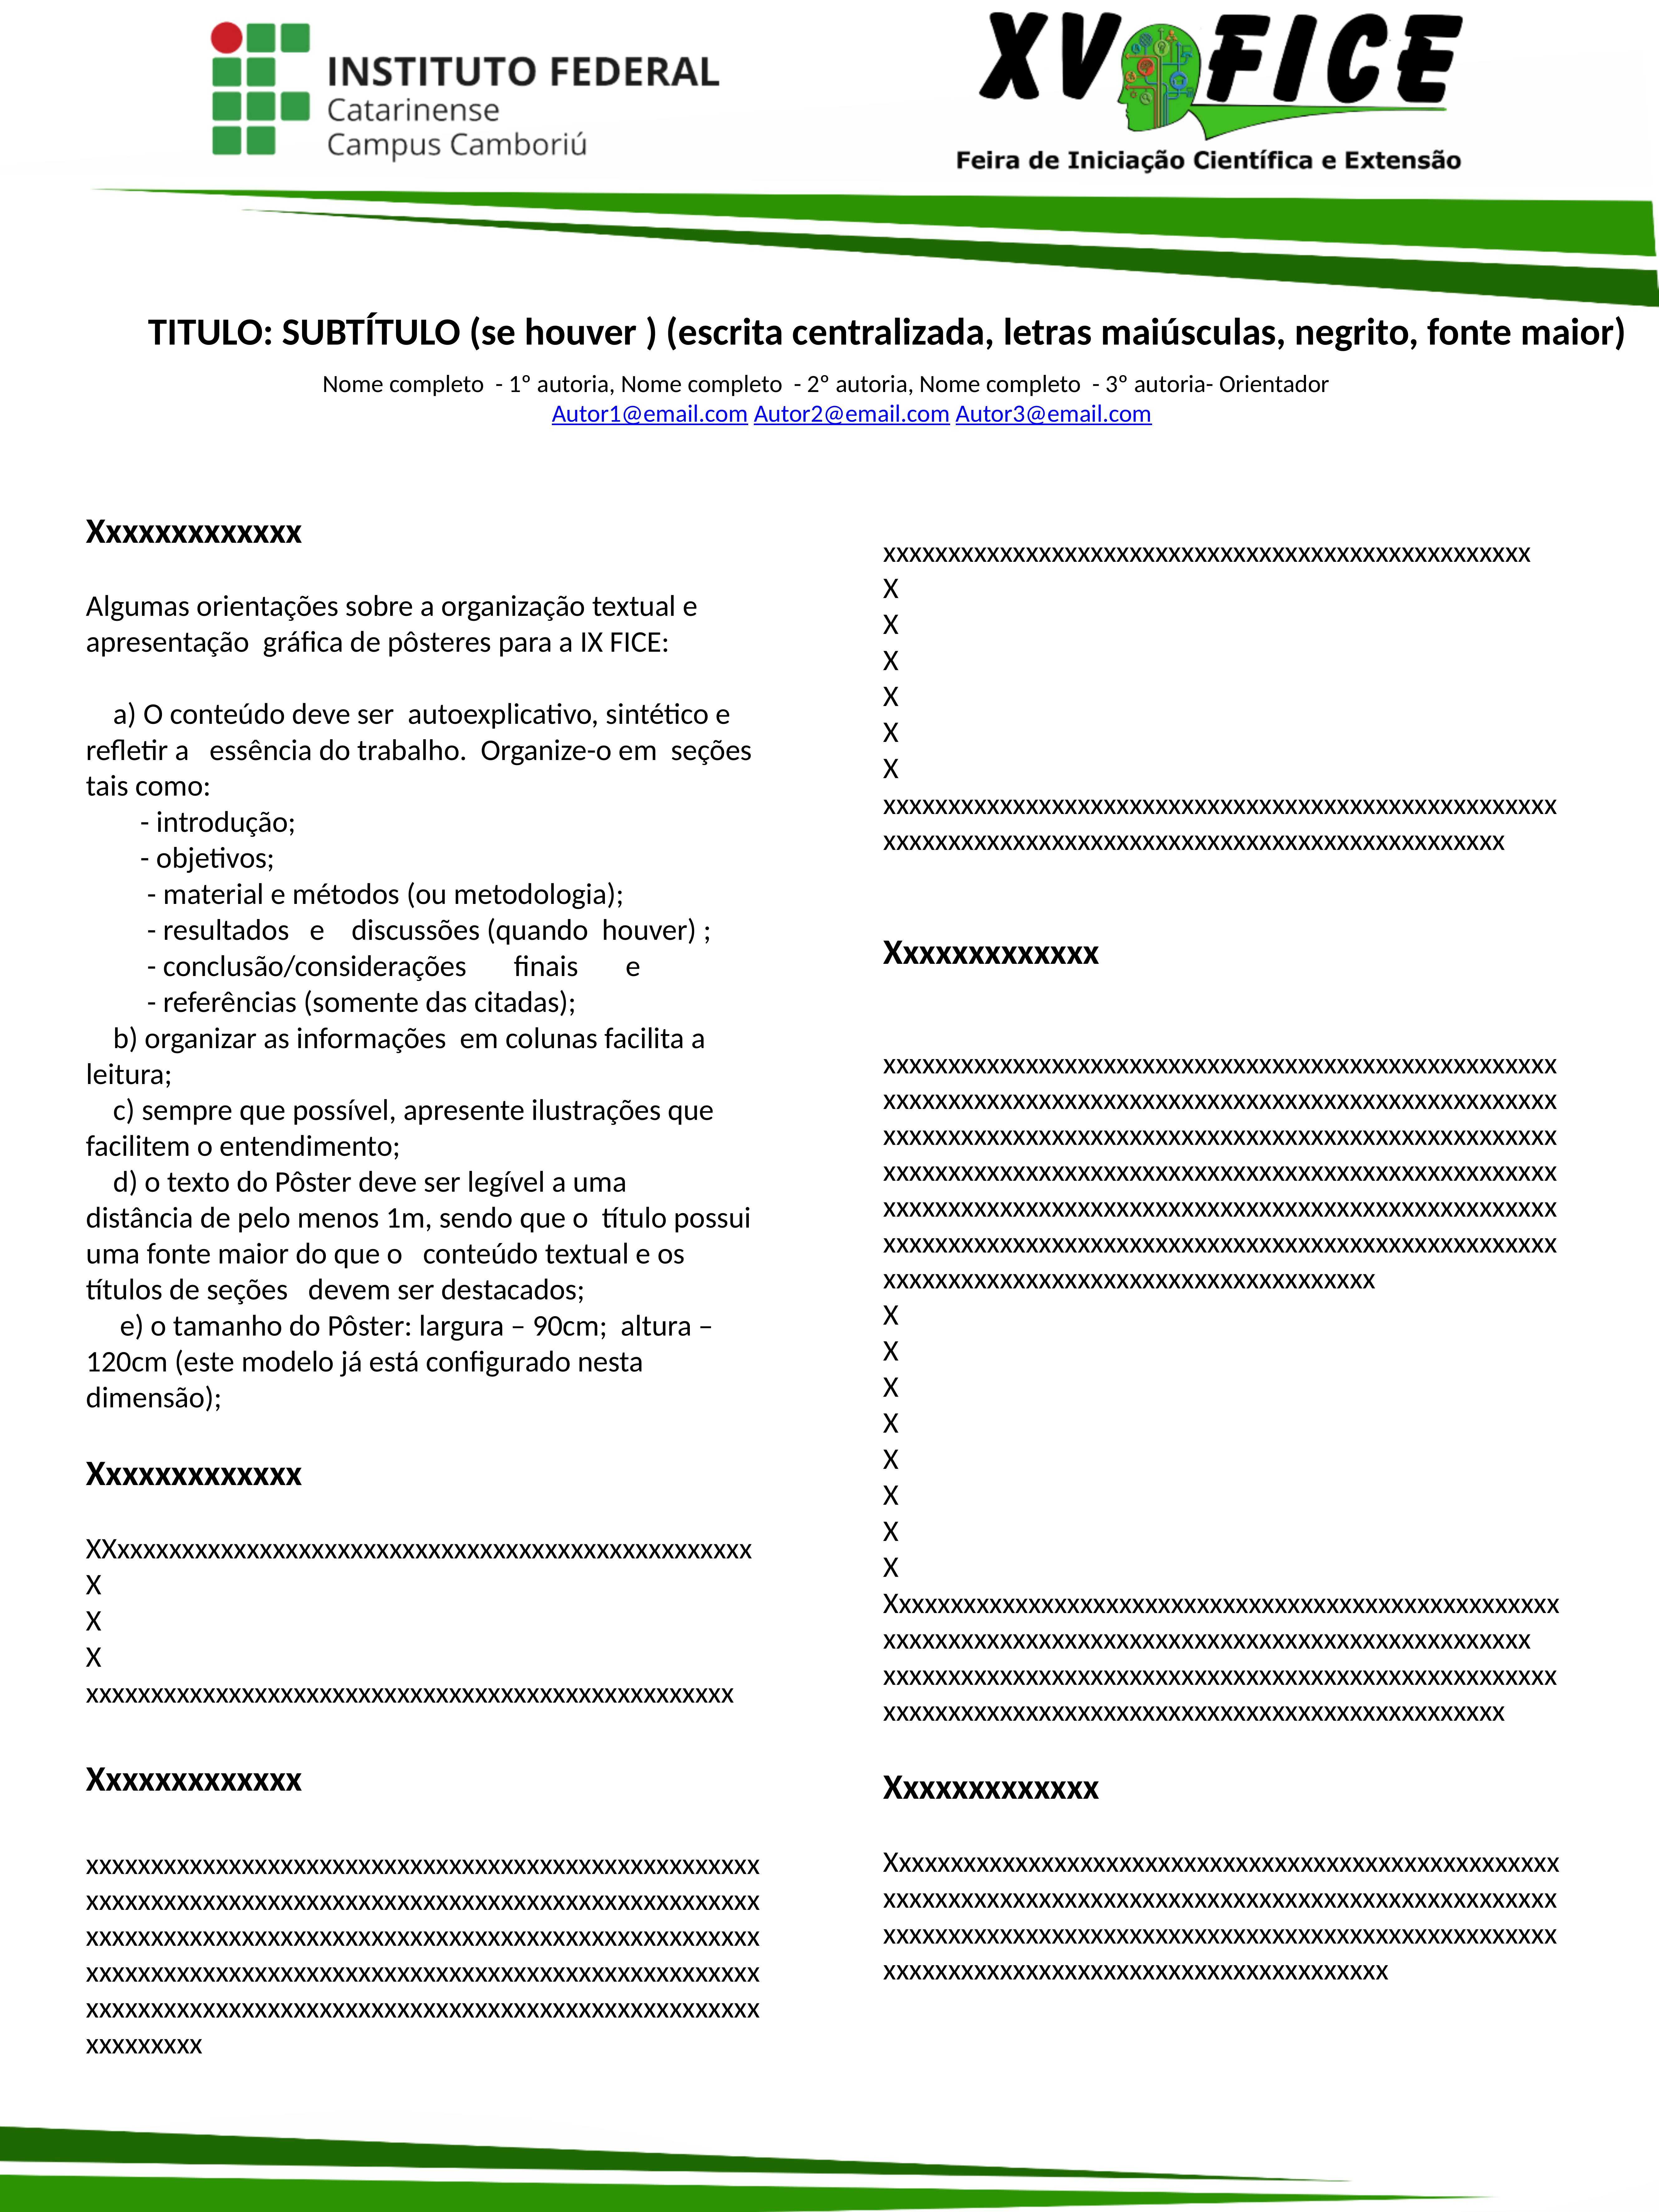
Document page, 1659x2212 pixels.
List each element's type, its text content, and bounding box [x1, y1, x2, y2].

picture [0, 0, 1659, 296]
picture [0, 364, 1659, 2212]
text_box Xxxxxxxxxxxxx Algumas orientações sobre a organização textual e apresentação gráfica de pôsteres para a IX FICE: a) O conteúdo deve ser autoexplicativo, sintético e refletir a essência do trabalho. Organize-o em seções tais como: - introdução; - objetivos; - material e métodos (ou metodologia); - resultados e discussões (quando houver) ; - conclusão/considerações finais e - referências (somente das citadas); b) organizar as informações em colunas facilita a leitura; c) sempre que possível, apresente ilustrações que facilitem o entendimento; d) o texto do Pôster deve ser legível a uma distância de pelo menos 1m, sendo que o título possui uma fonte maior do que o conteúdo textual e os títulos de seções devem ser destacados; e) o tamanho do Pôster: largura – 90cm; altura – 120cm (este modelo já está configurado nesta dimensão); Xxxxxxxxxxxxx XXxxxxxxxxxxxxxxxxxxxxxxxxxxxxxxxxxxxxxxxxxxxxxxxxx X X X xxxxxxxxxxxxxxxxxxxxxxxxxxxxxxxxxxxxxxxxxxxxxxxxxx Xxxxxxxxxxxxx xxxxxxxxxxxxxxxxxxxxxxxxxxxxxxxxxxxxxxxxxxxxxxxxxxxxxxxxxxxxxxxxxxxxxxxxxxxxxxxxxxxxxxxxxxxxxxxxxxxxxxxxxxxxxxxxxxxxxxxxxxxxxxxxxxxxxxxxxxxxxxxxxxxxxxxxxxxxxxxxxxxxxxxxxxxxxxxxxxxxxxxxxxxxxxxxxxxxxxxxxxxxxxxxxxxxxxxxxxxxxxxxxxxxxxxxxxxxxxxxxxxxxxxxxxxxxxxxxxxxxxxxxxxxx [64, 496, 788, 2071]
text_box TITULO: SUBTÍTULO (se houver ) (escrita centralizada, letras maiúsculas, negrito, fonte maior) [0, 296, 1659, 364]
text_box Nome completo - 1º autoria, Nome completo - 2º autoria, Nome completo - 3º autoria- Orientador Autor1@email.com Autor2@email.com Autor3@email.com [168, 356, 1491, 438]
text_box xxxxxxxxxxxxxxxxxxxxxxxxxxxxxxxxxxxxxxxxxxxxxxxxxx X X X X X X xxxxxxxxxxxxxxxxxxxxxxxxxxxxxxxxxxxxxxxxxxxxxxxxxxxxxxxxxxxxxxxxxxxxxxxxxxxxxxxxxxxxxxxxxxxxxxxxxxxx Xxxxxxxxxxxxx xxxxxxxxxxxxxxxxxxxxxxxxxxxxxxxxxxxxxxxxxxxxxxxxxxxxxxxxxxxxxxxxxxxxxxxxxxxxxxxxxxxxxxxxxxxxxxxxxxxxxxxxxxxxxxxxxxxxxxxxxxxxxxxxxxxxxxxxxxxxxxxxxxxxxxxxxxxxxxxxxxxxxxxxxxxxxxxxxxxxxxxxxxxxxxxxxxxxxxxxxxxxxxxxxxxxxxxxxxxxxxxxxxxxxxxxxxxxxxxxxxxxxxxxxxxxxxxxxxxxxxxxxxxxxxxxxxxxxxxxxxxxxxxxxxxxxxxxxxxxxxxxxxxxxxxxxxxxxxxxxxxxxxxxxxxxxxxxxxxxxxxxxxxxxx X X X X X X X X Xxxxxxxxxxxxxxxxxxxxxxxxxxxxxxxxxxxxxxxxxxxxxxxxxxxxxxxxxxxxxxxxxxxxxxxxxxxxxxxxxxxxxxxxxxxxxxxxxxxxxx xxxxxxxxxxxxxxxxxxxxxxxxxxxxxxxxxxxxxxxxxxxxxxxxxxxxxxxxxxxxxxxxxxxxxxxxxxxxxxxxxxxxxxxxxxxxxxxxxxxx Xxxxxxxxxxxxx Xxxxxxxxxxxxxxxxxxxxxxxxxxxxxxxxxxxxxxxxxxxxxxxxxxxxxxxxxxxxxxxxxxxxxxxxxxxxxxxxxxxxxxxxxxxxxxxxxxxxxxxxxxxxxxxxxxxxxxxxxxxxxxxxxxxxxxxxxxxxxxxxxxxxxxxxxxxxxxxxxxxxxxxxxxxxxxxxxxxxxxxxxxxxxxxxxxx [861, 521, 1585, 1997]
